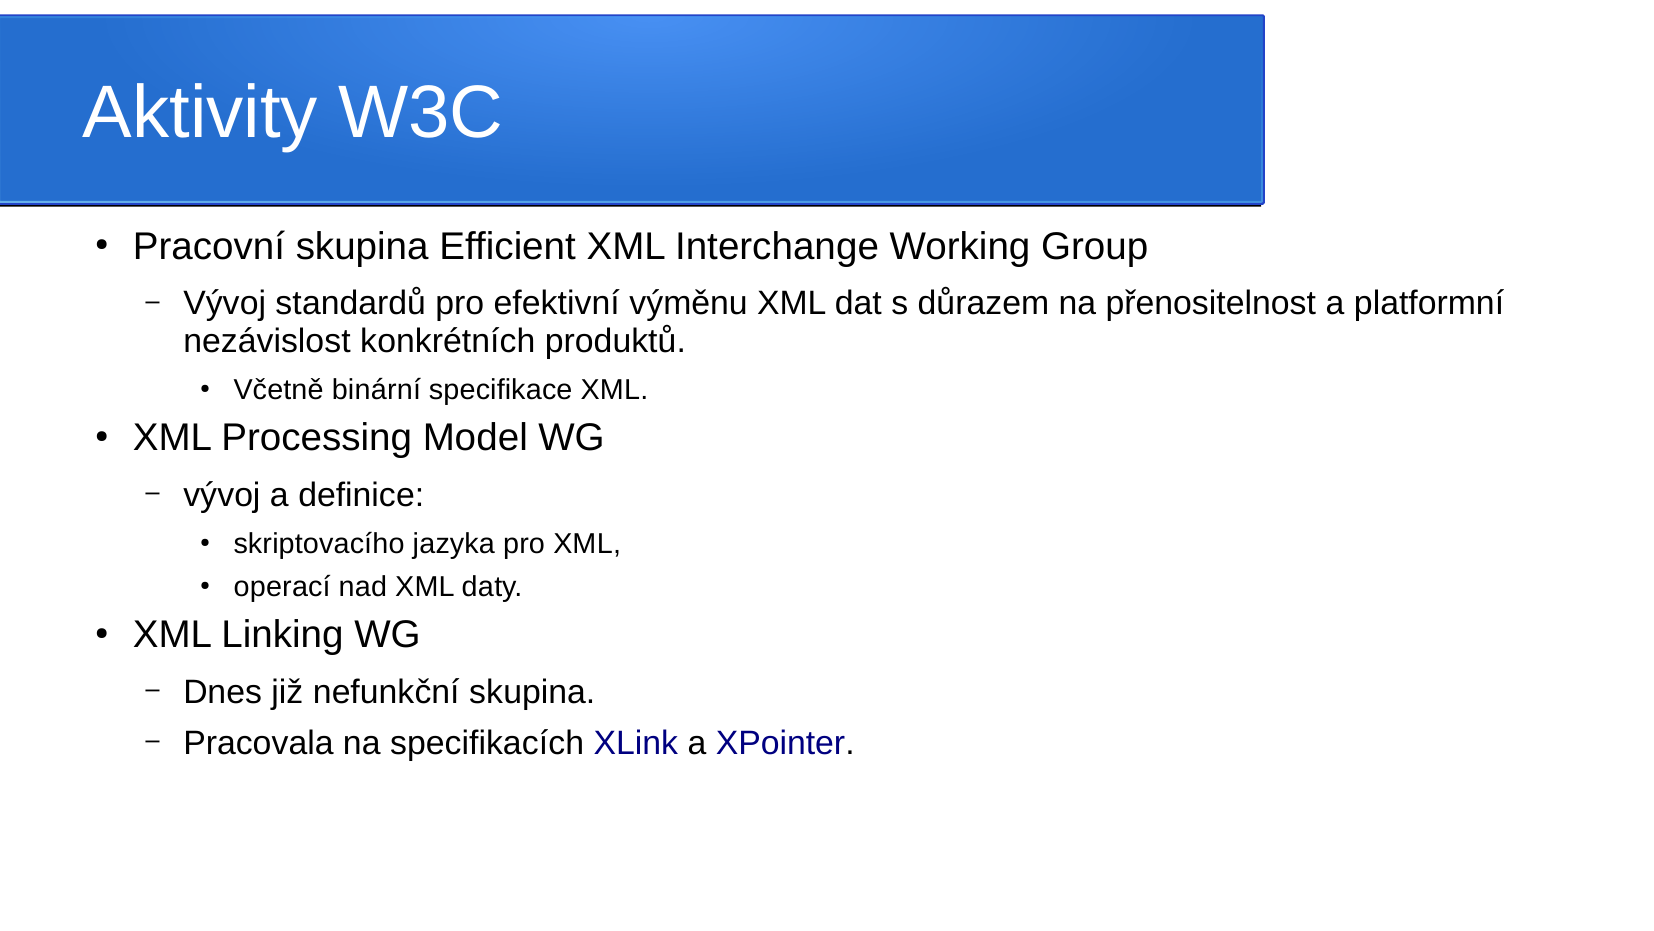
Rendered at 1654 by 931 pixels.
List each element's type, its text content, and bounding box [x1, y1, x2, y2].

title Aktivity W3C [82, 35, 1235, 189]
list Pracovní skupina Efficient XML Interchange Working Group Vývoj standardů pro efektivní výměnu XML dat s důrazem na přenositelnost a platformní nezávislost konkrétních produktů. Včetně binární specifikace XML. XML Processing Model WG vývoj a definice: skriptovacího jazyka pro XML, operací nad XML daty. XML Linking WG Dnes již nefunkční skupina. Pracovala na specifikacích XLink a XPointer. [82, 224, 1571, 764]
